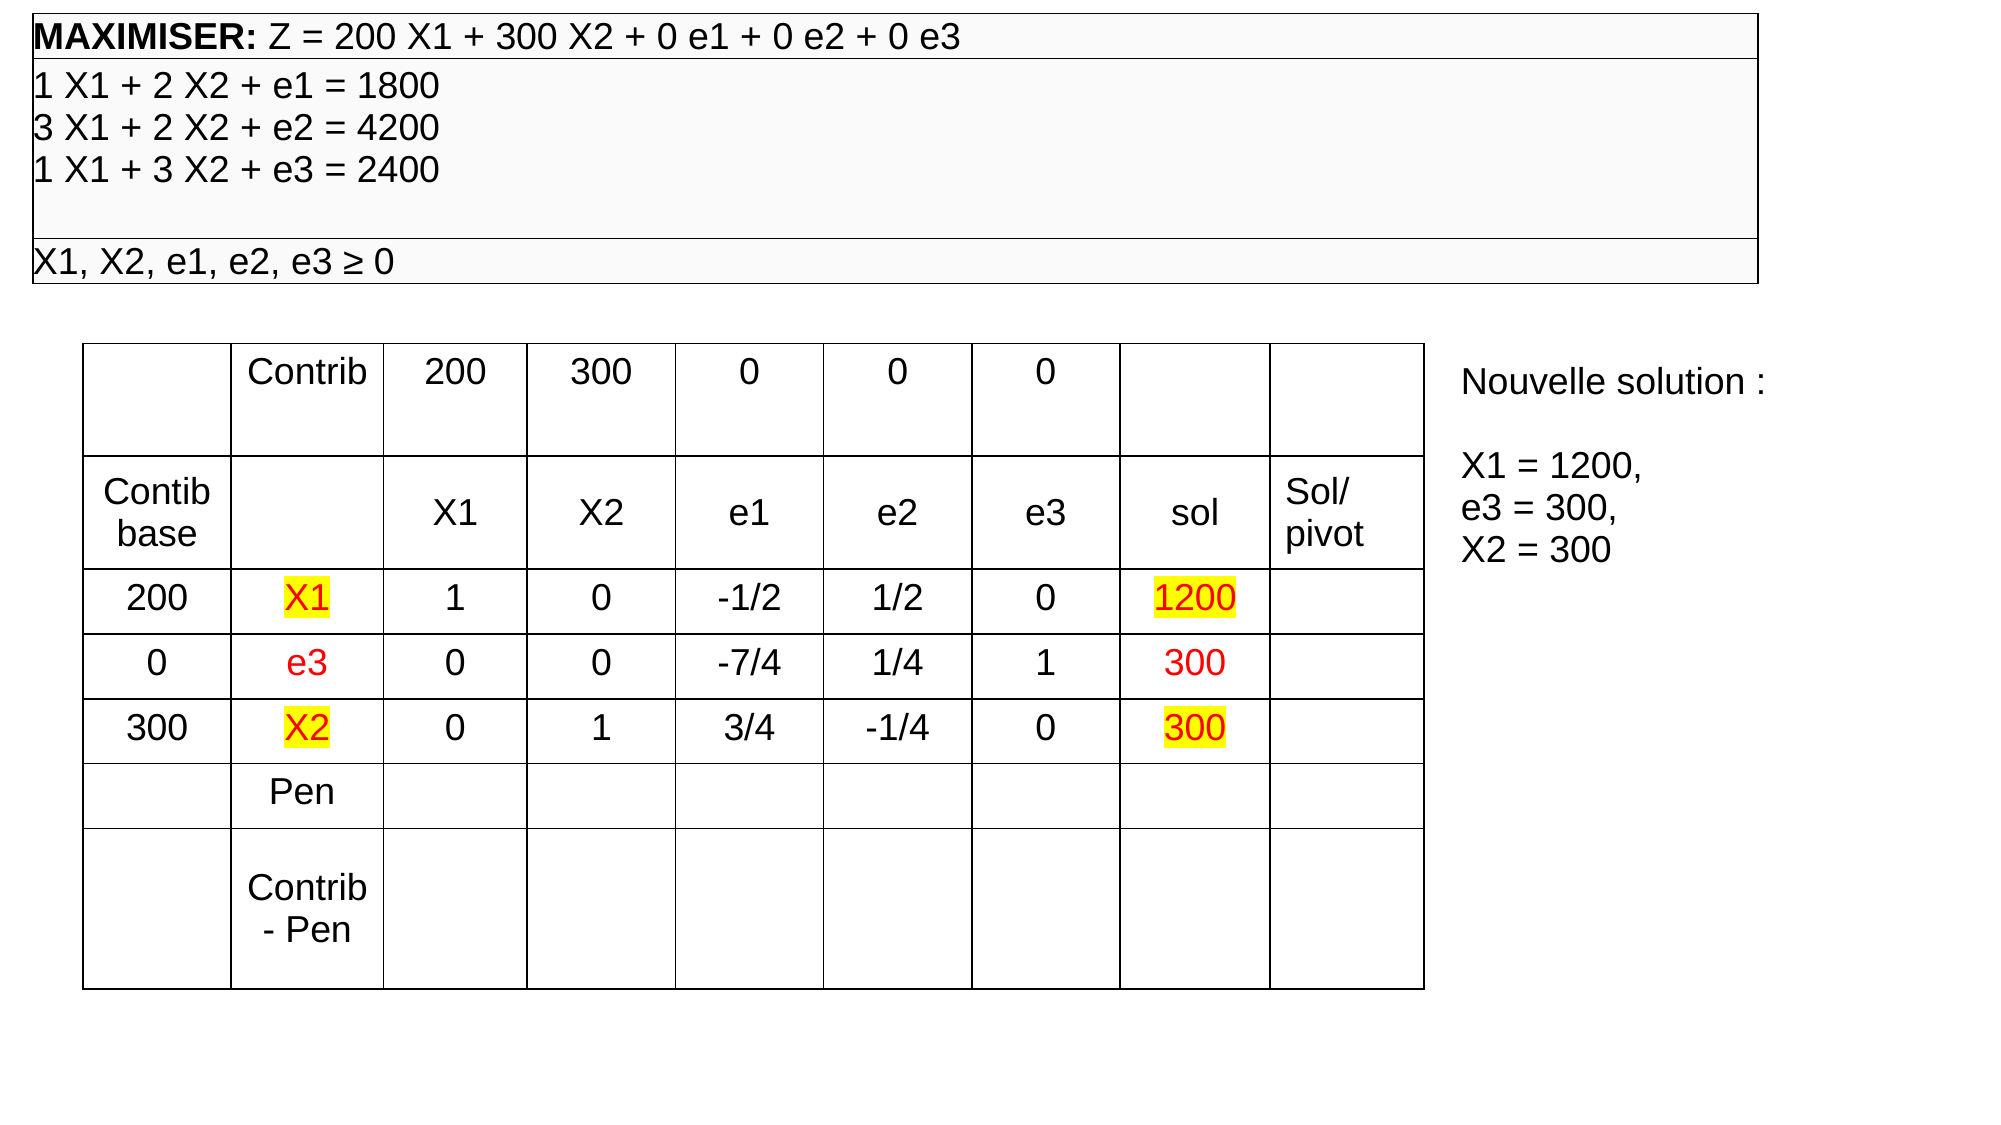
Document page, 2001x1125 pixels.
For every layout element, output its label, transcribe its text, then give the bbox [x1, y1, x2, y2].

table_cell 0 [384, 635, 526, 698]
table_cell [1271, 635, 1423, 698]
table_cell sol [1121, 457, 1269, 568]
table_cell 0 [384, 700, 526, 763]
table_cell 300 [1121, 635, 1269, 698]
table_cell X1, X2, e1, e2, e3 ≥ 0 [34, 239, 1757, 283]
table_cell 0 [973, 700, 1119, 763]
table_cell -1/2 [676, 570, 823, 633]
table_cell X1 [384, 457, 526, 568]
table_cell 1200 [1121, 570, 1269, 633]
table_cell [1271, 829, 1423, 988]
table_cell Contib base [84, 457, 230, 568]
table_cell [84, 764, 230, 828]
table_cell 0 [528, 635, 675, 698]
table_cell 3/4 [676, 700, 823, 763]
table_header [84, 344, 230, 455]
table_cell 300 [1121, 700, 1269, 763]
table_cell [973, 829, 1119, 988]
table_cell [824, 764, 971, 828]
table_header 0 [824, 344, 971, 455]
table_cell [384, 764, 526, 828]
table_cell [1271, 764, 1423, 828]
table_cell [1271, 700, 1423, 763]
table_cell 1 [973, 635, 1119, 698]
table_cell [384, 829, 526, 988]
table_cell -1/4 [824, 700, 971, 763]
table_cell e3 [973, 457, 1119, 568]
table_cell [1271, 570, 1423, 633]
table_cell e2 [824, 457, 971, 568]
table_header 300 [528, 344, 675, 455]
table_cell 0 [973, 570, 1119, 633]
table_cell X1 [232, 570, 383, 633]
table_cell [528, 764, 675, 828]
table_header 0 [973, 344, 1119, 455]
table_header Contrib [232, 344, 383, 455]
table_cell Sol/pivot [1271, 457, 1423, 568]
table_cell Contrib - Pen [232, 829, 383, 988]
table_cell 1 [528, 700, 675, 763]
table_cell [528, 829, 675, 988]
table_cell 200 [84, 570, 230, 633]
table_header 200 [384, 344, 526, 455]
table_cell [84, 829, 230, 988]
table_cell X2 [232, 700, 383, 763]
table_cell e3 [232, 635, 383, 698]
table_cell e1 [676, 457, 823, 568]
table_header 0 [676, 344, 823, 455]
table_cell 1 [384, 570, 526, 633]
table_cell [824, 829, 971, 988]
table_cell [676, 829, 823, 988]
table_header [1121, 344, 1269, 455]
table_cell 1/4 [824, 635, 971, 698]
table_cell [973, 764, 1119, 828]
table_cell [232, 457, 383, 568]
table_header MAXIMISER: Z = 200 X1 + 300 X2 + 0 e1 + 0 e2 + 0 e3 [34, 14, 1757, 58]
table_cell [1121, 829, 1269, 988]
table_cell X2 [528, 457, 675, 568]
table_cell -7/4 [676, 635, 823, 698]
text_box Nouvelle solution : X1 = 1200, e3 = 300, X2 = 300 [1446, 352, 1988, 901]
table_cell 0 [528, 570, 675, 633]
table_cell 0 [84, 635, 230, 698]
table_cell 1 X1 + 2 X2 + e1 = 1800 3 X1 + 2 X2 + e2 = 4200 1 X1 + 3 X2 + e3 = 2400 [34, 59, 1757, 238]
table_cell 1/2 [824, 570, 971, 633]
table_cell [676, 764, 823, 828]
table_header [1271, 344, 1423, 455]
table_cell 300 [84, 700, 230, 763]
table_cell [1121, 764, 1269, 828]
table_cell Pen [232, 764, 383, 828]
